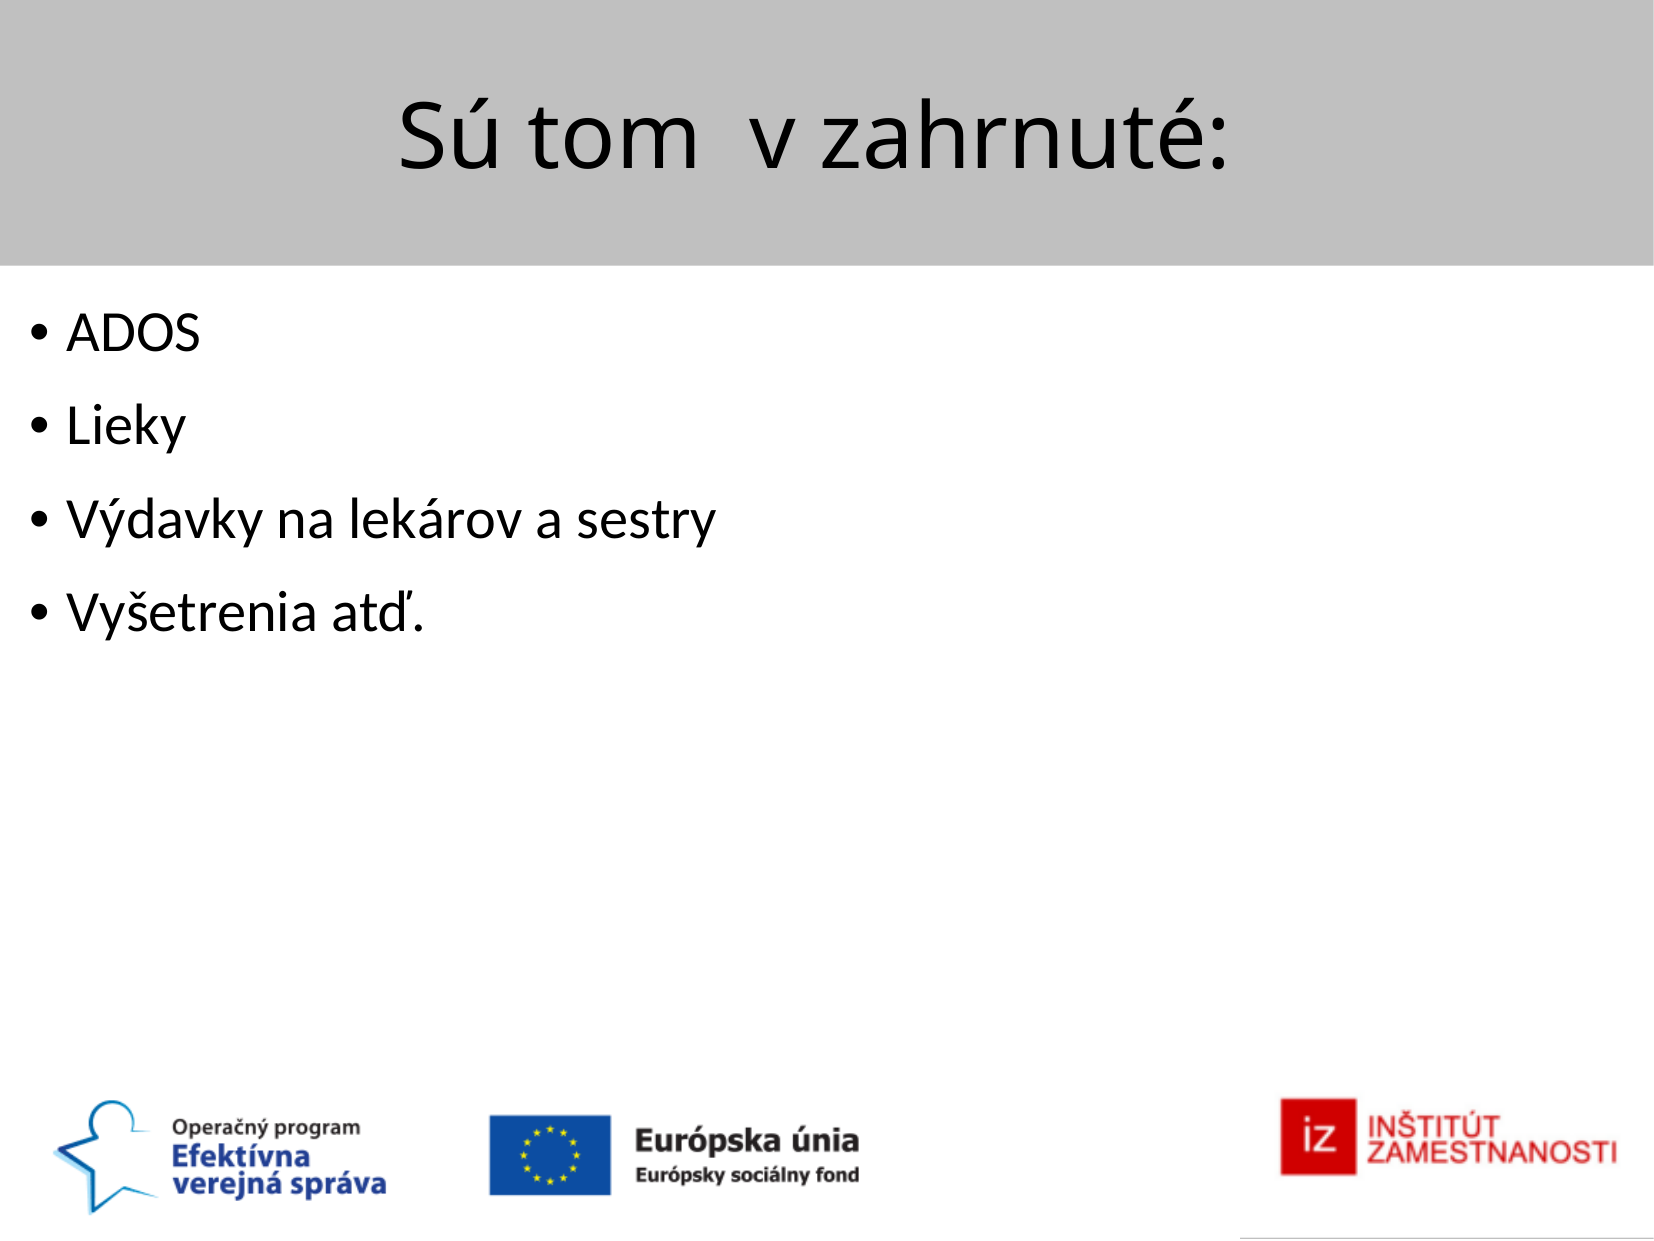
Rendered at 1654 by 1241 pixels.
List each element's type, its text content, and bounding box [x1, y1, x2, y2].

picture [29, 1077, 886, 1241]
picture [1240, 1033, 1654, 1241]
list • ADOS • Lieky • Výdavky na lekárov a sestry • Vyšetrenia atď. [29, 295, 1533, 1077]
title Sú tom v zahrnuté: [88, 29, 1565, 237]
